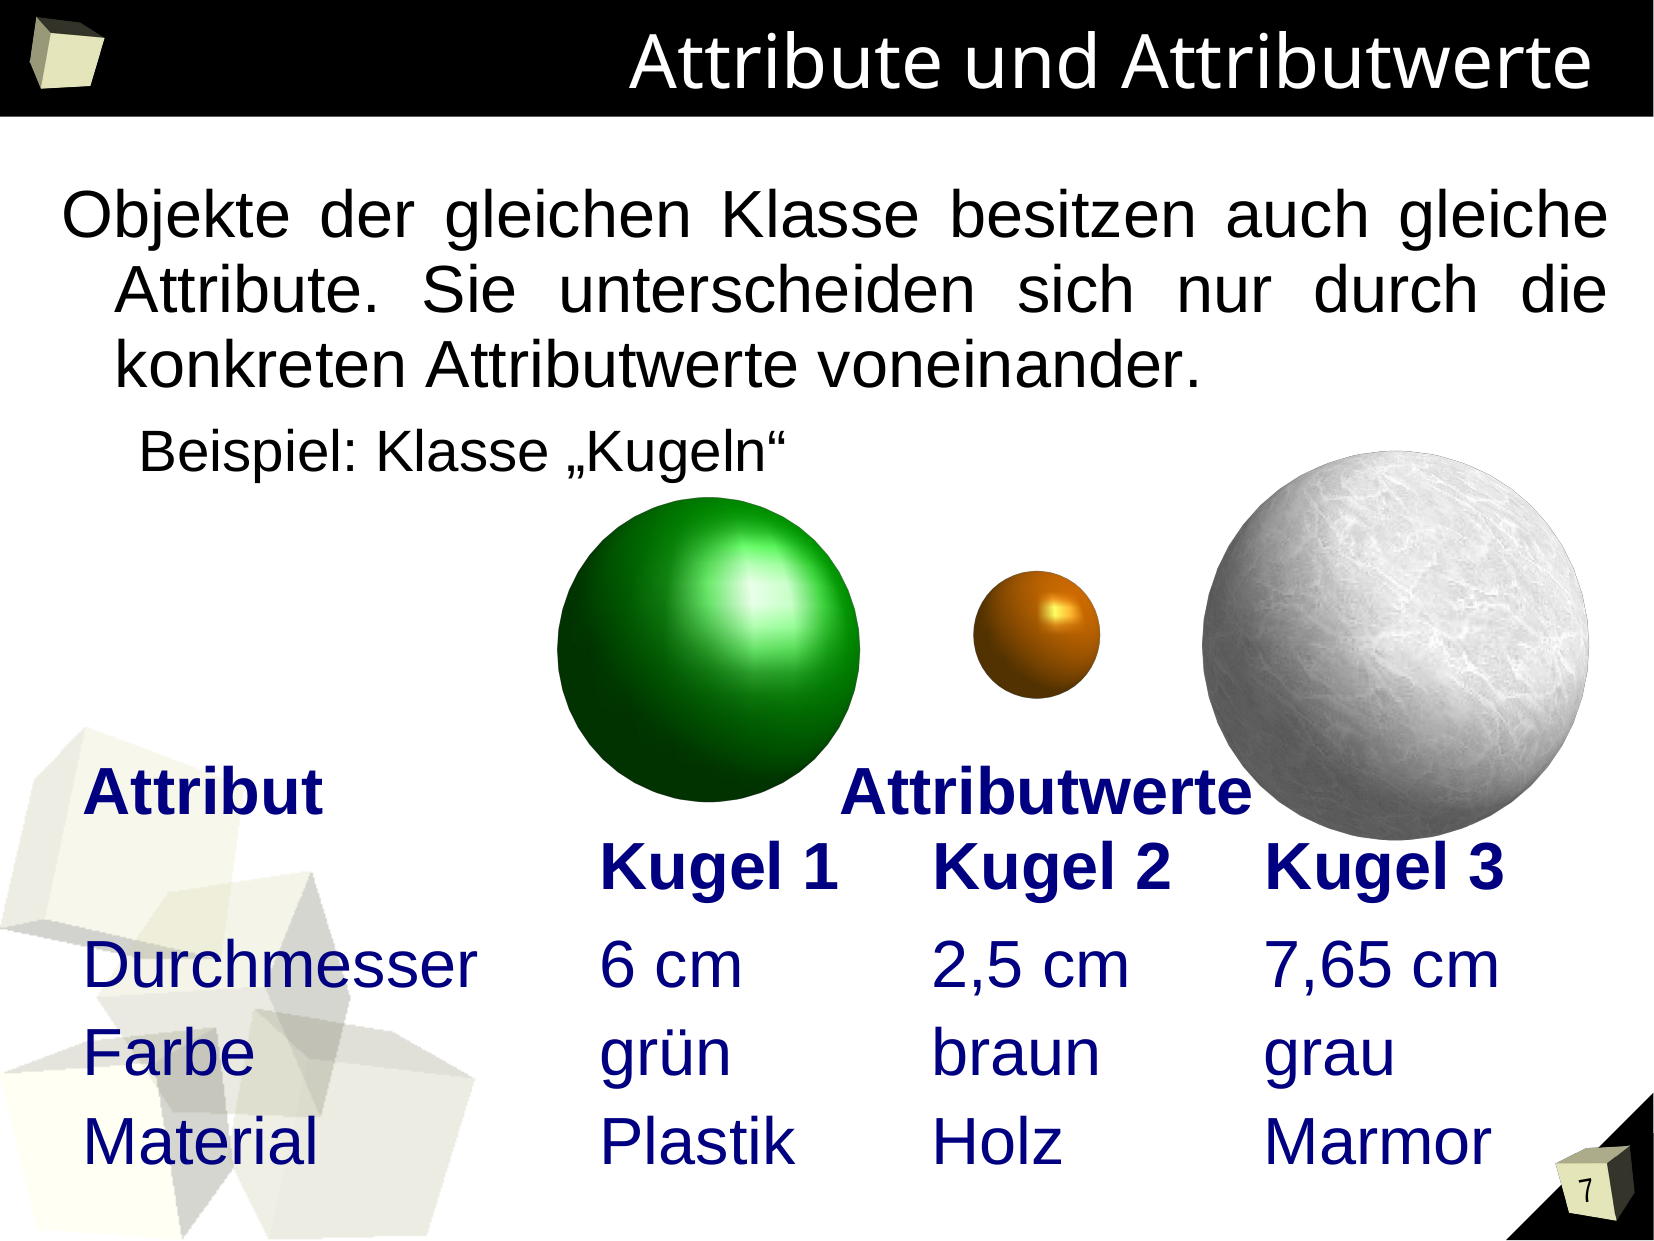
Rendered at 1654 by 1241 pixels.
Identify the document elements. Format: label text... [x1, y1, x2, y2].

title Attribute und Attributwerte [118, 0, 1595, 119]
text_box Attribut Attributwerte Kugel 1 Kugel 2 Kugel 3 Durchmesser 6 cm 2,5 cm 7,65 cm Farbe grün braun grau Material Plastik Holz Marmor [82, 753, 1560, 1180]
picture [1203, 452, 1588, 840]
picture [0, 726, 477, 1241]
list Objekte der gleichen Klasse besitzen auch gleiche Attribute. Sie unterscheiden sich nur durch die konkreten Attributwerte voneinander. Beispiel: Klasse „Kugeln“ [44, 177, 1611, 502]
